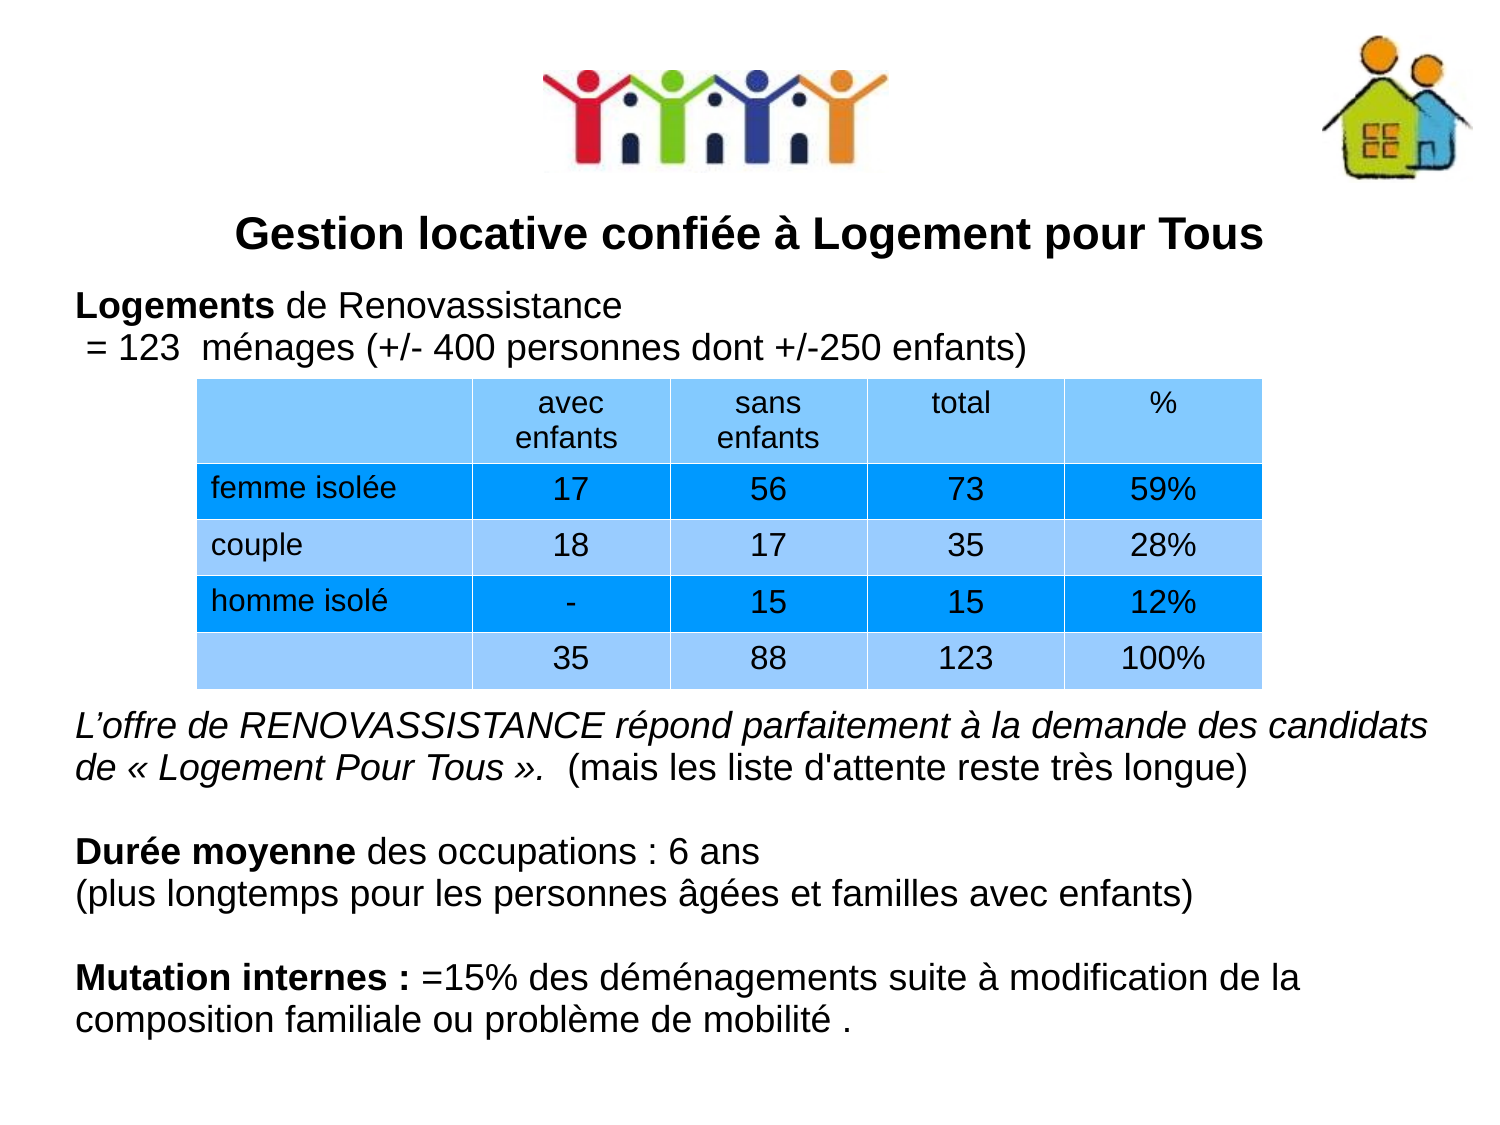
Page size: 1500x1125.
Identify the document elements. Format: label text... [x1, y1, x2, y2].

table_cell 18 [473, 520, 670, 575]
table_cell 35 [473, 633, 670, 689]
table_header total [868, 379, 1064, 463]
table_header [197, 379, 472, 463]
text_box Gestion locative confiée à Logement pour Tous [0, 200, 1500, 272]
table_header avec enfants [473, 379, 670, 463]
table_cell 17 [473, 464, 670, 519]
table_cell 12% [1065, 576, 1262, 632]
picture [543, 70, 889, 173]
table_cell homme isolé [197, 576, 472, 632]
table_cell couple [197, 520, 472, 575]
table_cell 59% [1065, 464, 1262, 519]
table_cell [197, 633, 472, 689]
table_cell 28% [1065, 520, 1262, 575]
table_cell - [473, 576, 670, 632]
table_cell 35 [868, 520, 1064, 575]
text_box Logements de Renovassistance = 123 ménages (+/- 400 personnes dont +/-250 enfants) L’offre de RENOVASSISTANCE répond parfaitement à la demande des candidats de « Logement Pour Tous ». (mais les liste d'attente reste très longue) Durée moyenne des occupations : 6 ans (plus longtemps pour les personnes âgées et familles avec enfants) Mutation internes : =15% des déménagements suite à modification de la composition familiale ou problème de mobilité . [60, 277, 1455, 1104]
table_cell 15 [671, 576, 867, 632]
table_cell 88 [671, 633, 867, 689]
table_cell 100% [1065, 633, 1262, 689]
table_header sans enfants [671, 379, 867, 463]
table_cell femme isolée [197, 464, 472, 519]
table_cell 17 [671, 520, 867, 575]
table_cell 73 [868, 464, 1064, 519]
table_cell 56 [671, 464, 867, 519]
table_cell 15 [868, 576, 1064, 632]
table_header % [1065, 379, 1262, 463]
table_cell 123 [868, 633, 1064, 689]
picture [1322, 35, 1473, 183]
